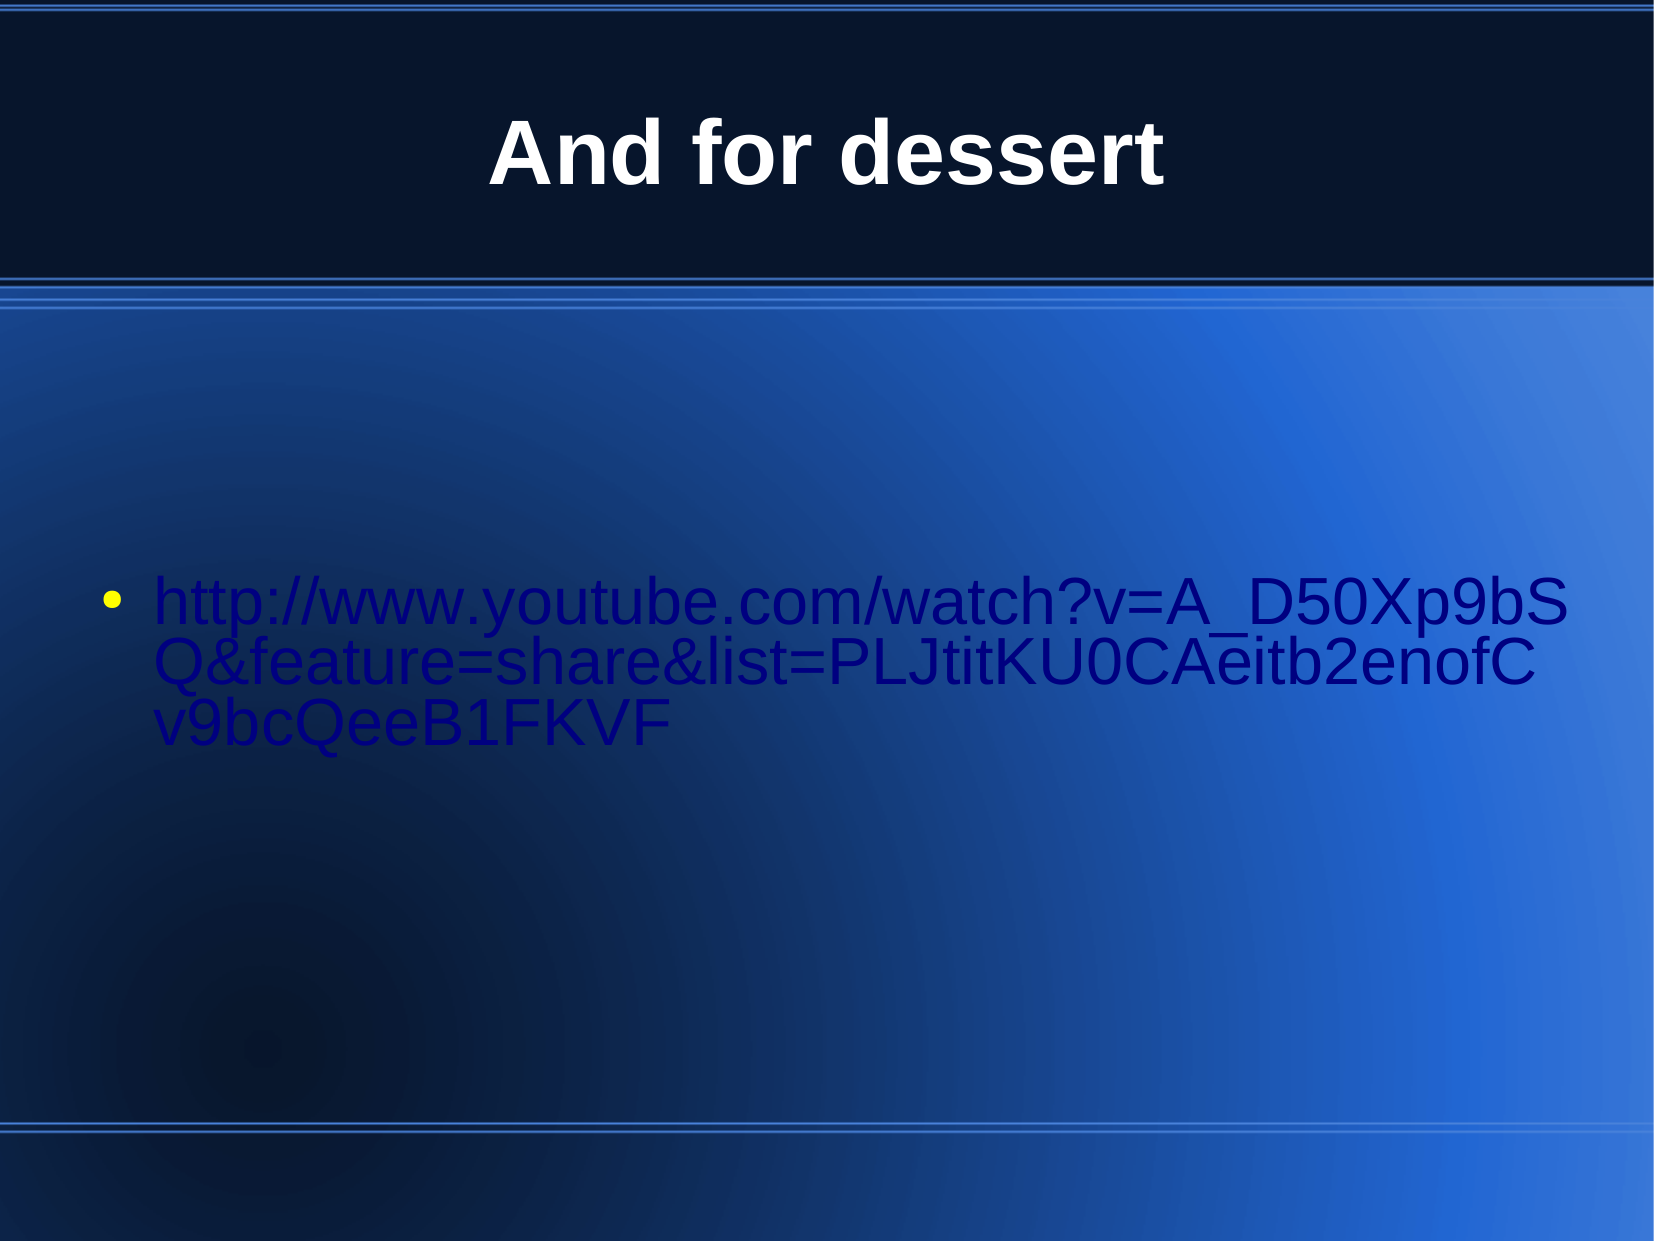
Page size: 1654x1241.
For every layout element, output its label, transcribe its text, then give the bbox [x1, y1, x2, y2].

title And for dessert [82, 49, 1571, 257]
picture [0, 0, 1654, 1241]
list http://www.youtube.com/watch?v=A_D50Xp9bSQ&feature=share&list=PLJtitKU0CAeitb2enofCv9bcQeeB1FKVF [82, 355, 1571, 1075]
